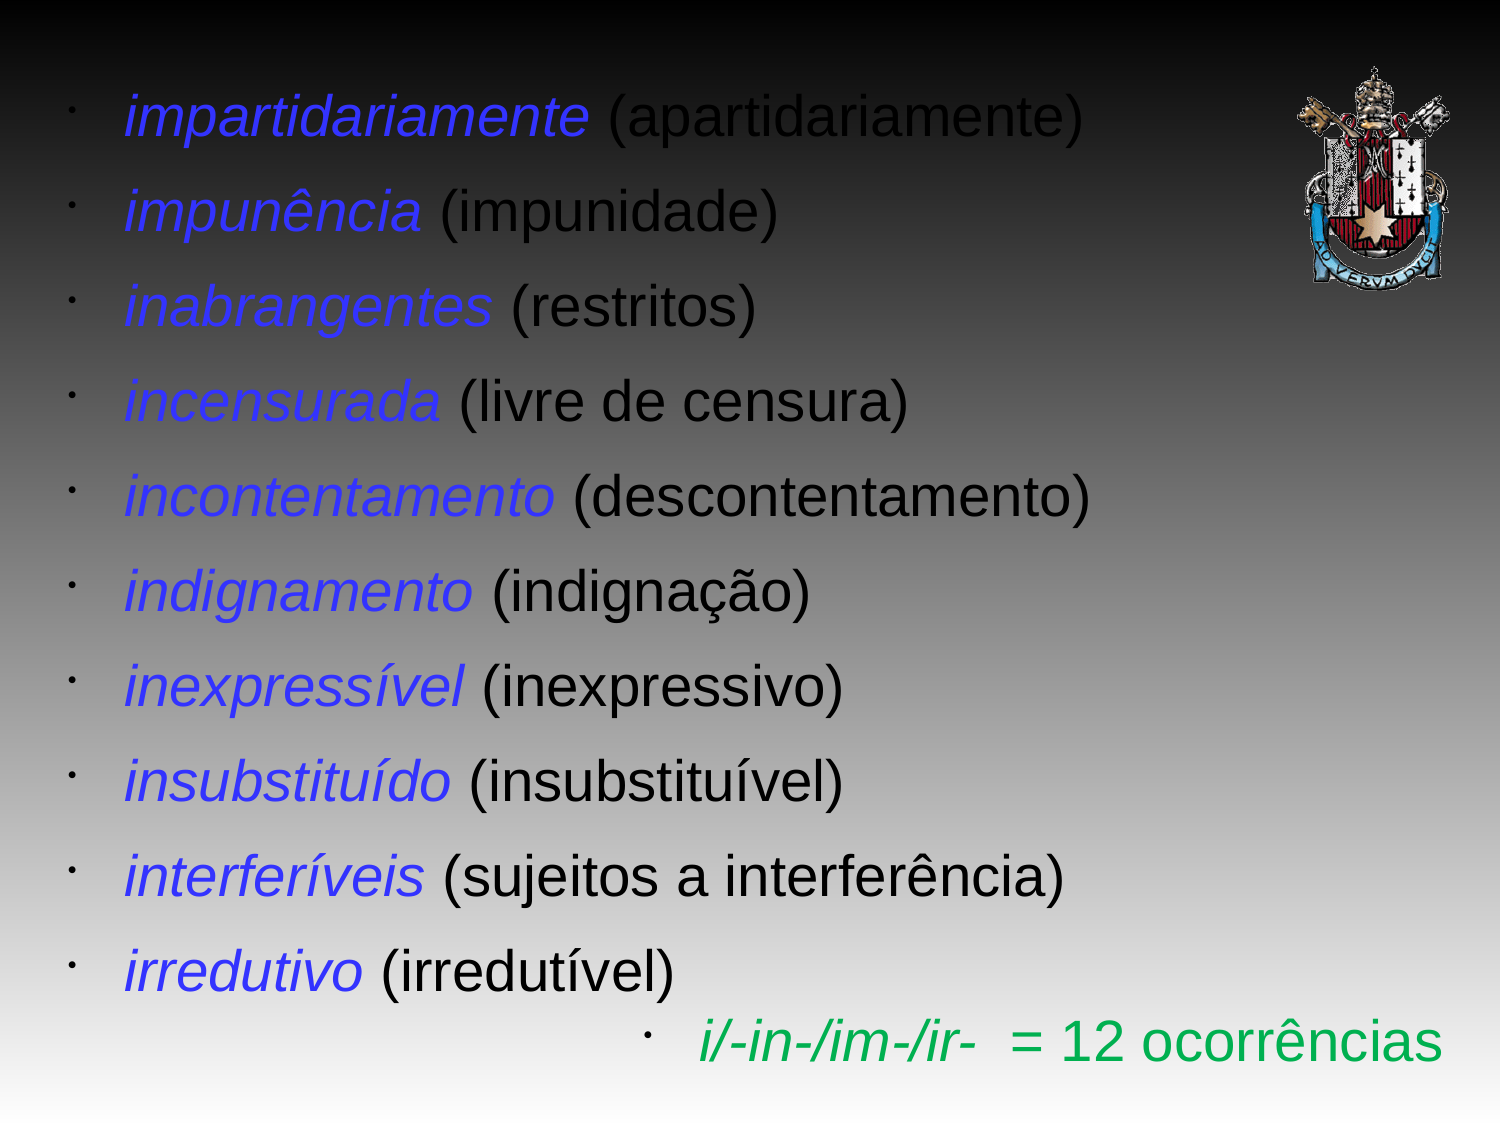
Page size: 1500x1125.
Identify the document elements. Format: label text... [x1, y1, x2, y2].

list impartidariamente (apartidariamente) impunência (impunidade) inabrangentes (restritos) incensurada (livre de censura) incontentamento (descontentamento) indignamento (indignação) inexpressível (inexpressivo) insubstituído (insubstituível) interferíveis (sujeitos a interferência) irredutivo (irredutível) i/-in-/im-/ir- = 12 ocorrências [53, 70, 1459, 1125]
chart [1297, 66, 1450, 291]
